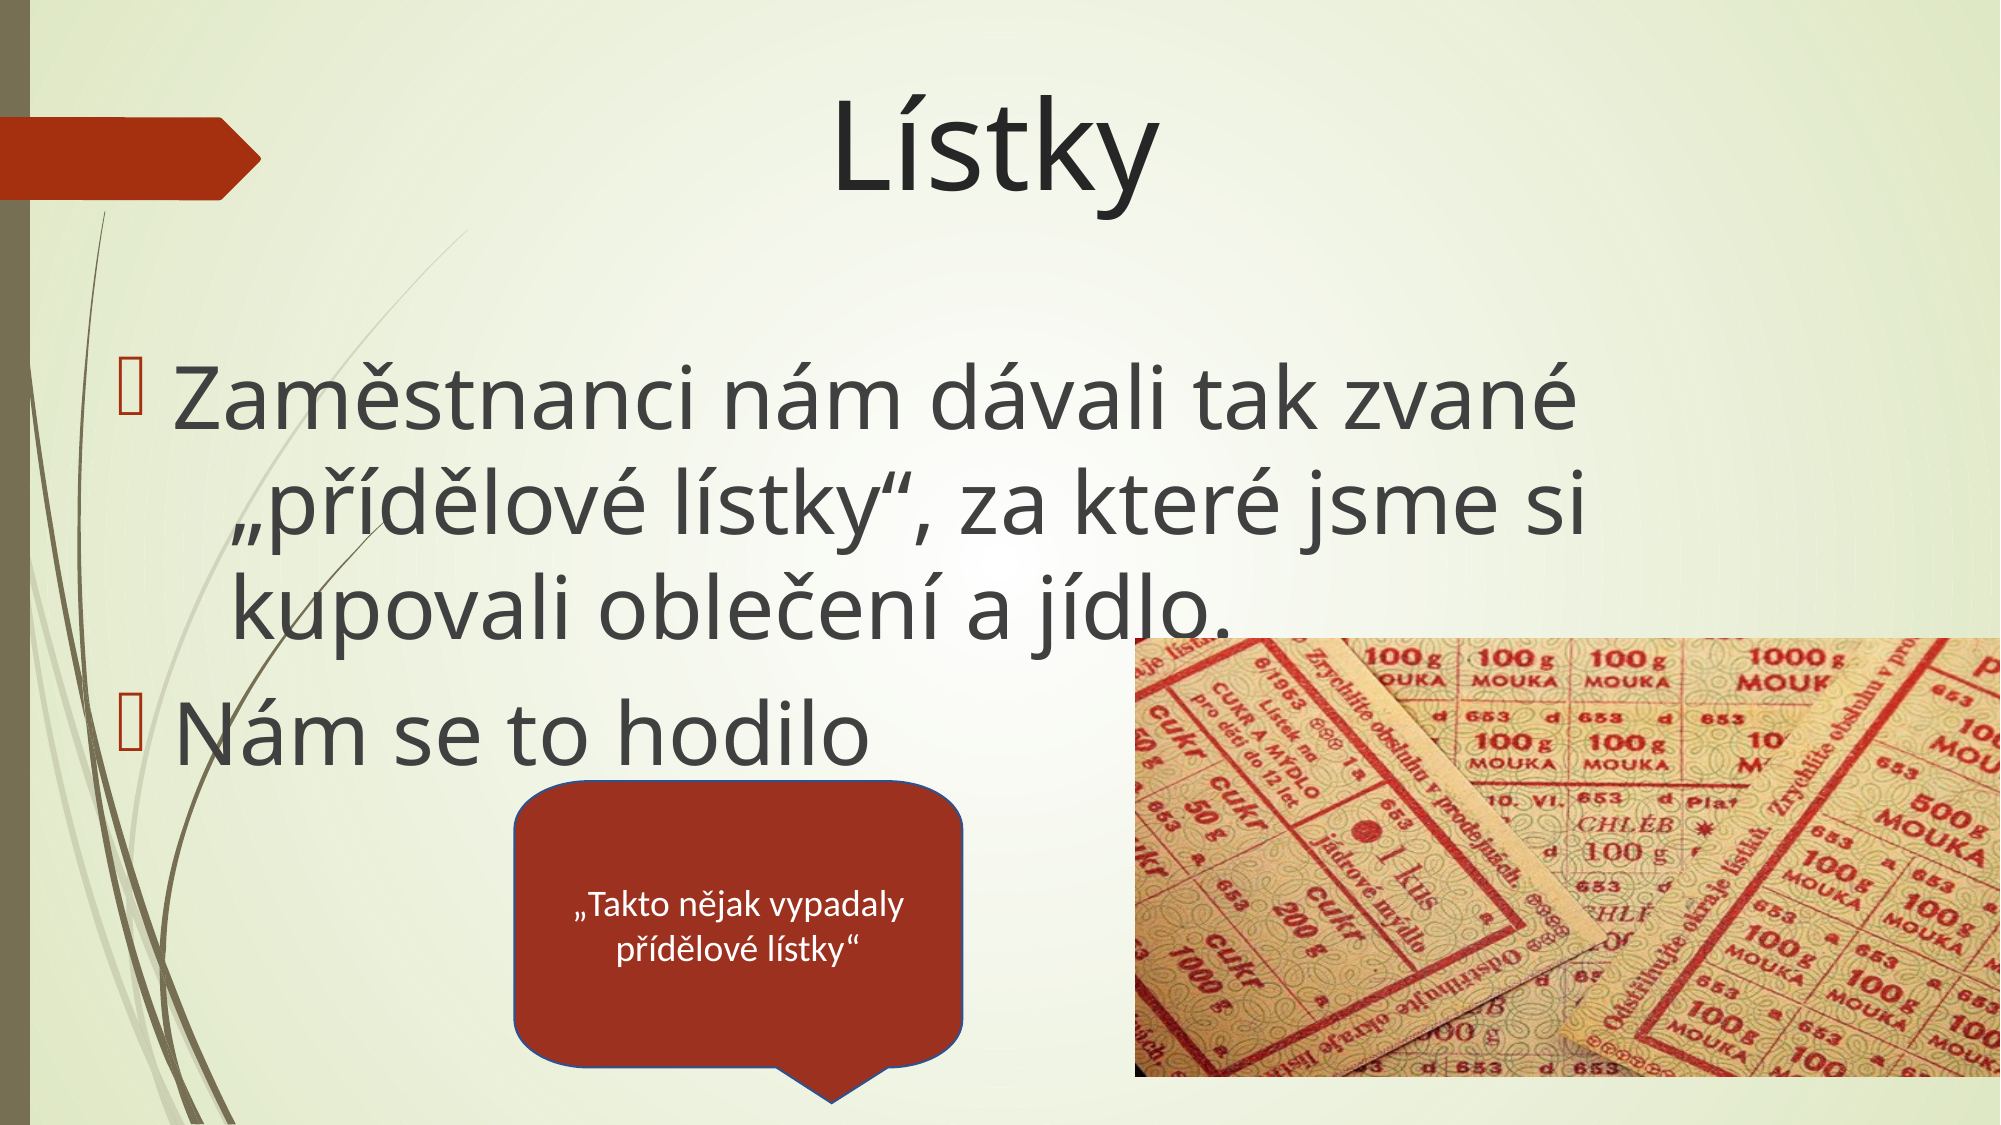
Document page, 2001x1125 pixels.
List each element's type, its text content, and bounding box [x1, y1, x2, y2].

picture [1135, 638, 2000, 1077]
text_box „Takto nějak vypadaly přídělové lístky“ [514, 781, 963, 1104]
title Lístky [101, 57, 1888, 266]
list Zaměstnanci nám dávali tak zvané „přídělové lístky“, za které jsme si kupovali oblečení a jídlo. Nám se to hodilo [101, 334, 1888, 1101]
